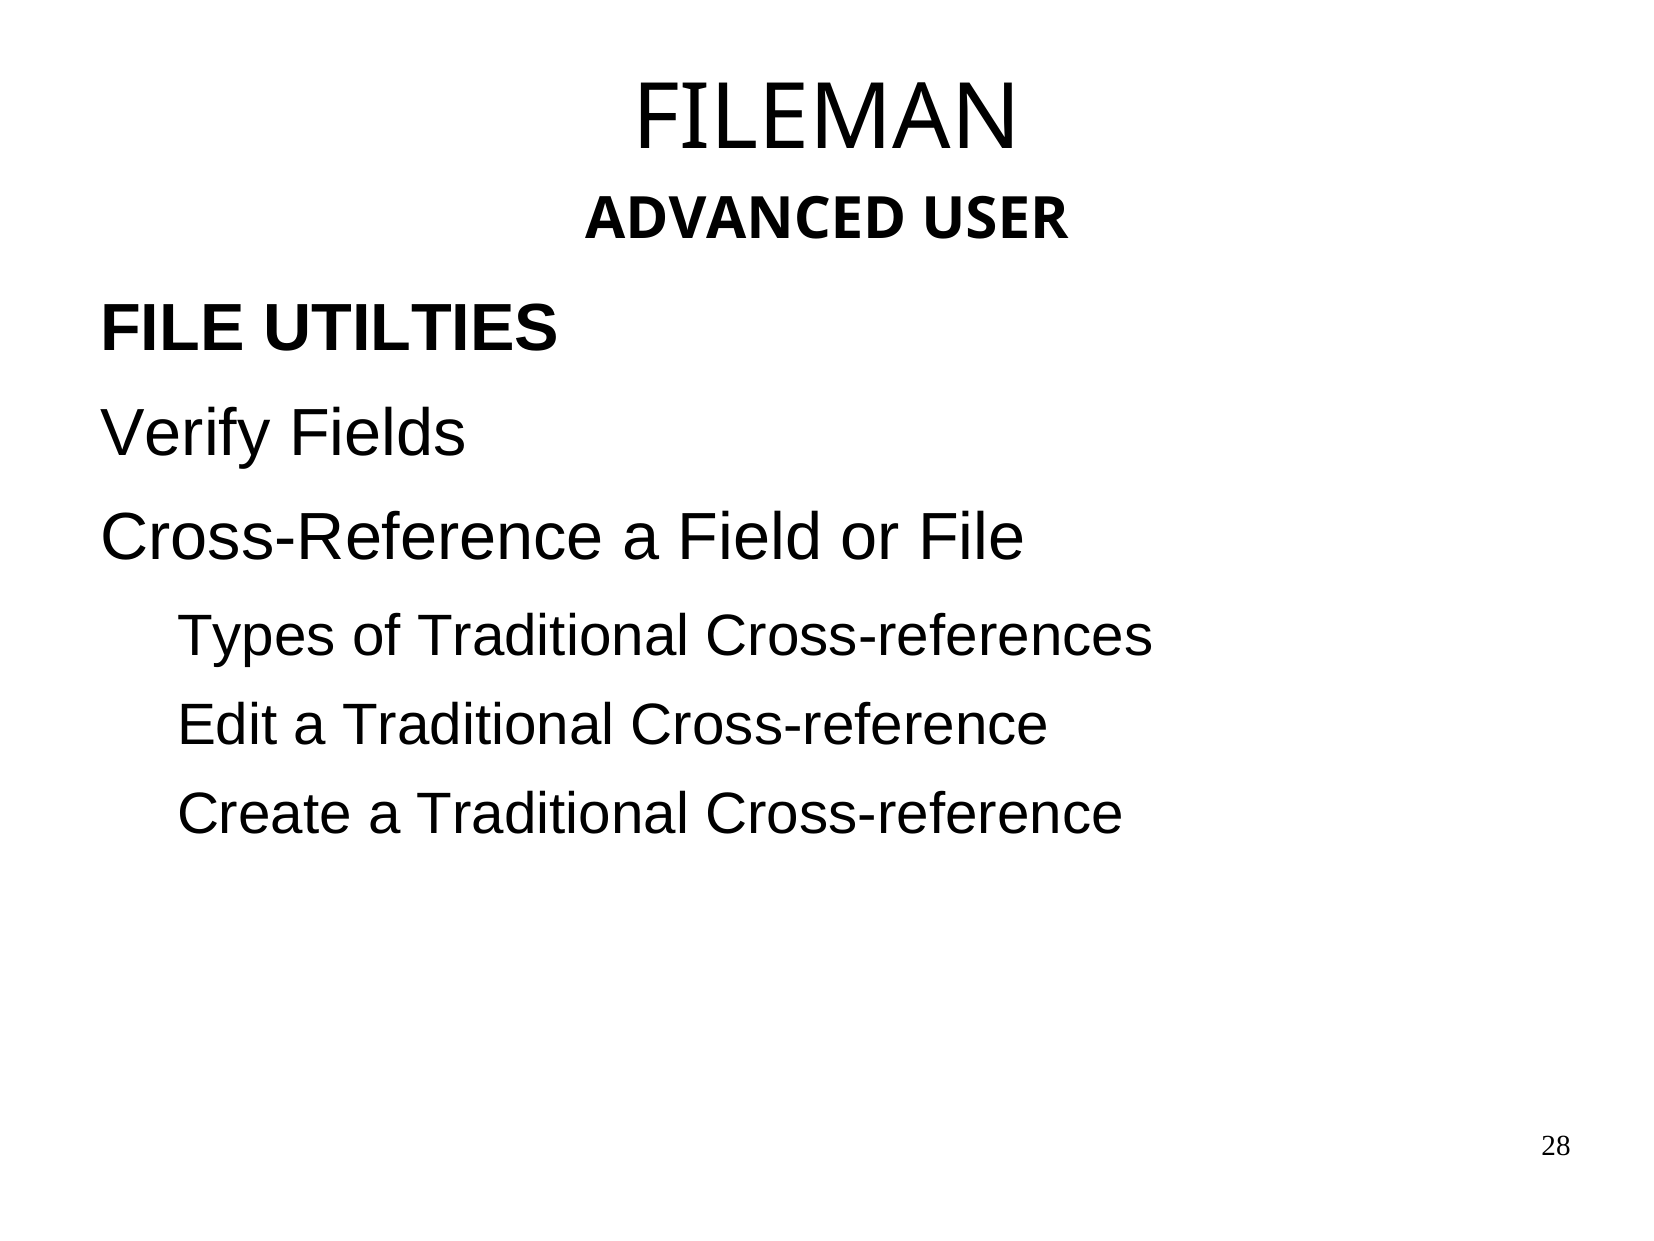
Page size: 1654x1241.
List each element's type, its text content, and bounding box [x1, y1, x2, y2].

list FILE UTILTIES Verify Fields Cross-Reference a Field or File Types of Traditional Cross-references Edit a Traditional Cross-reference Create a Traditional Cross-reference [82, 290, 1571, 1094]
title FILEMAN ADVANCED USER [82, 47, 1571, 259]
